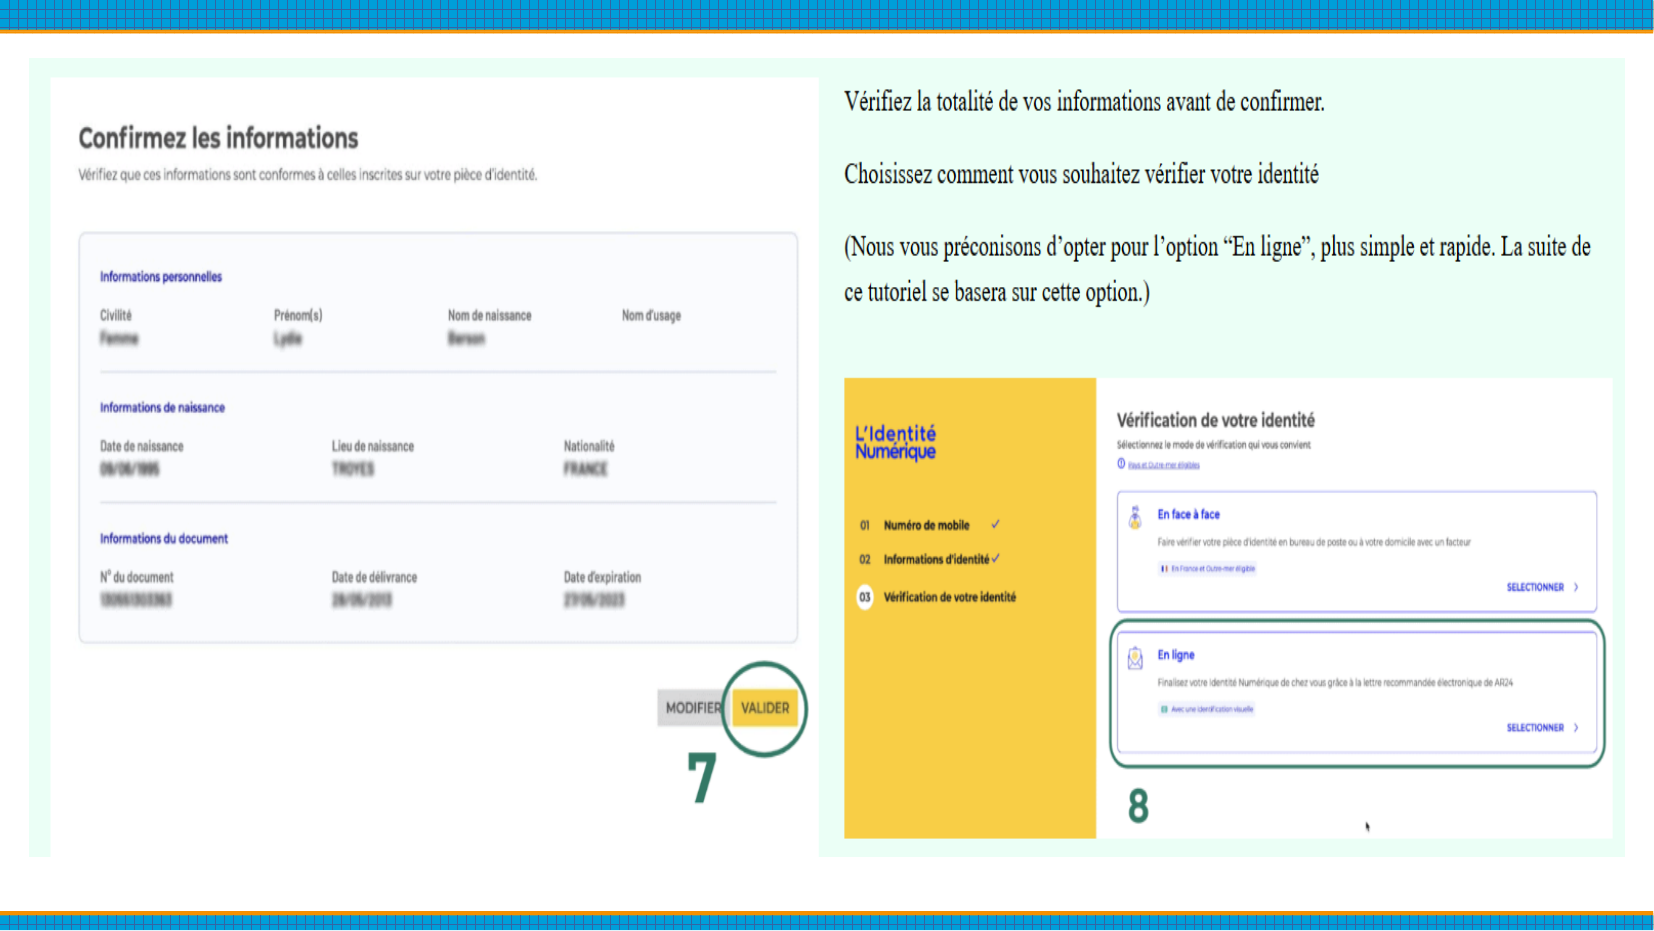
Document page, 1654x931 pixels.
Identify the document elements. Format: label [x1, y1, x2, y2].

picture [29, 58, 1625, 857]
